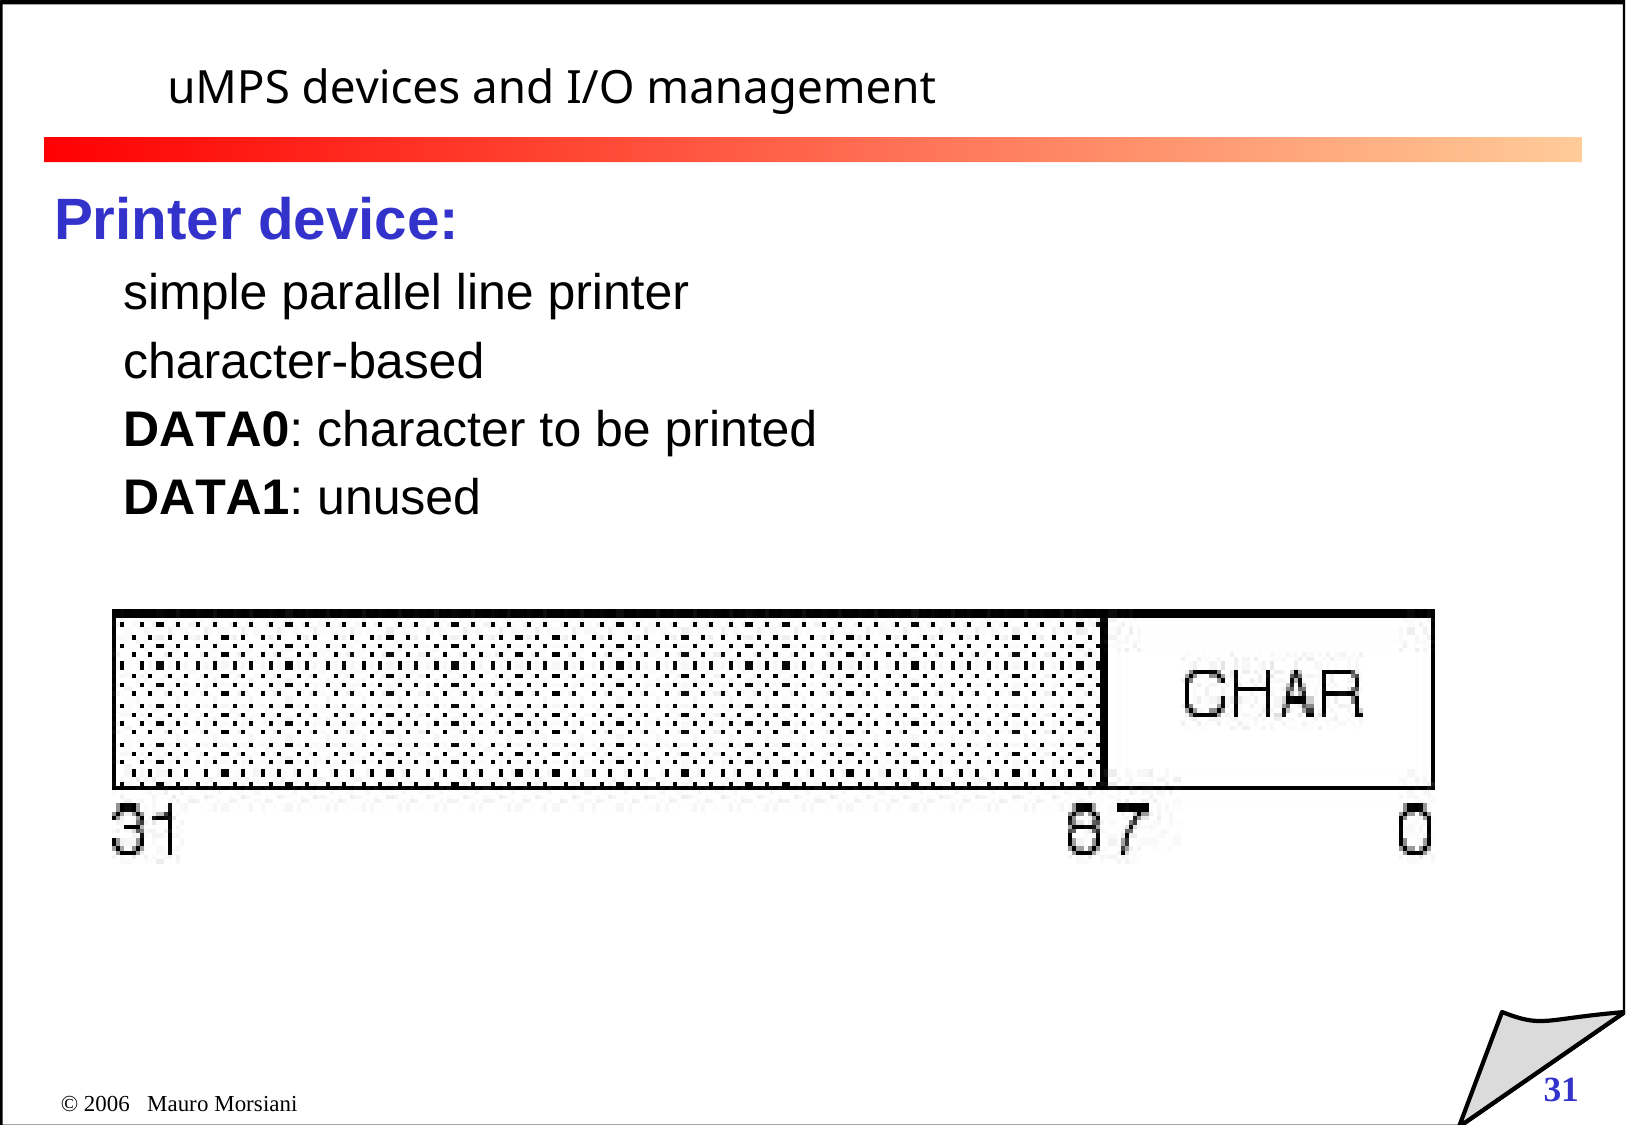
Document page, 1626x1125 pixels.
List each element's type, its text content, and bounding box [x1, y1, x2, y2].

list Printer device: simple parallel line printer character-based DATA0: character to be printed DATA1: unused [54, 187, 1569, 1059]
title uMPS devices and I/O management [37, 44, 1587, 130]
picture [100, 597, 1452, 864]
